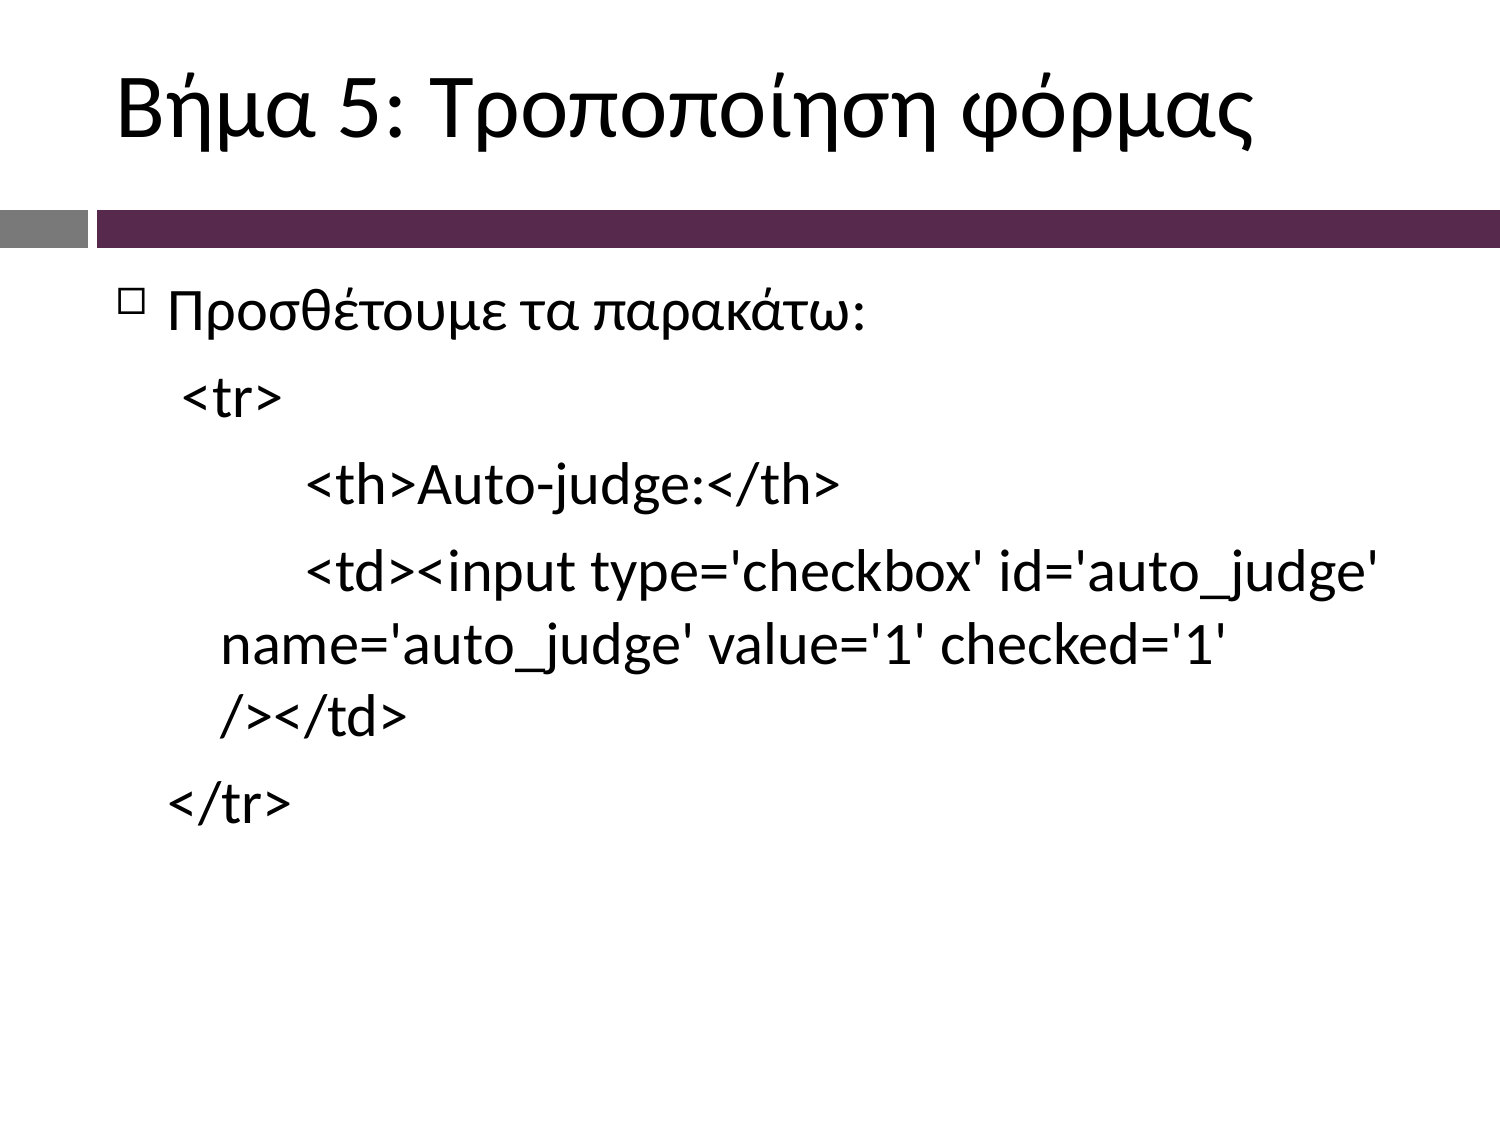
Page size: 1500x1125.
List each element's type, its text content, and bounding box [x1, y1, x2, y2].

title Βήμα 5: Τροποποίηση φόρμας [100, 19, 1438, 182]
list Προσθέτουμε τα παρακάτω: <tr> <th>Auto-judge:</th> <td><input type='checkbox' id='auto_judge' name='auto_judge' value='1' checked='1' /></td> </tr> [100, 262, 1438, 1000]
